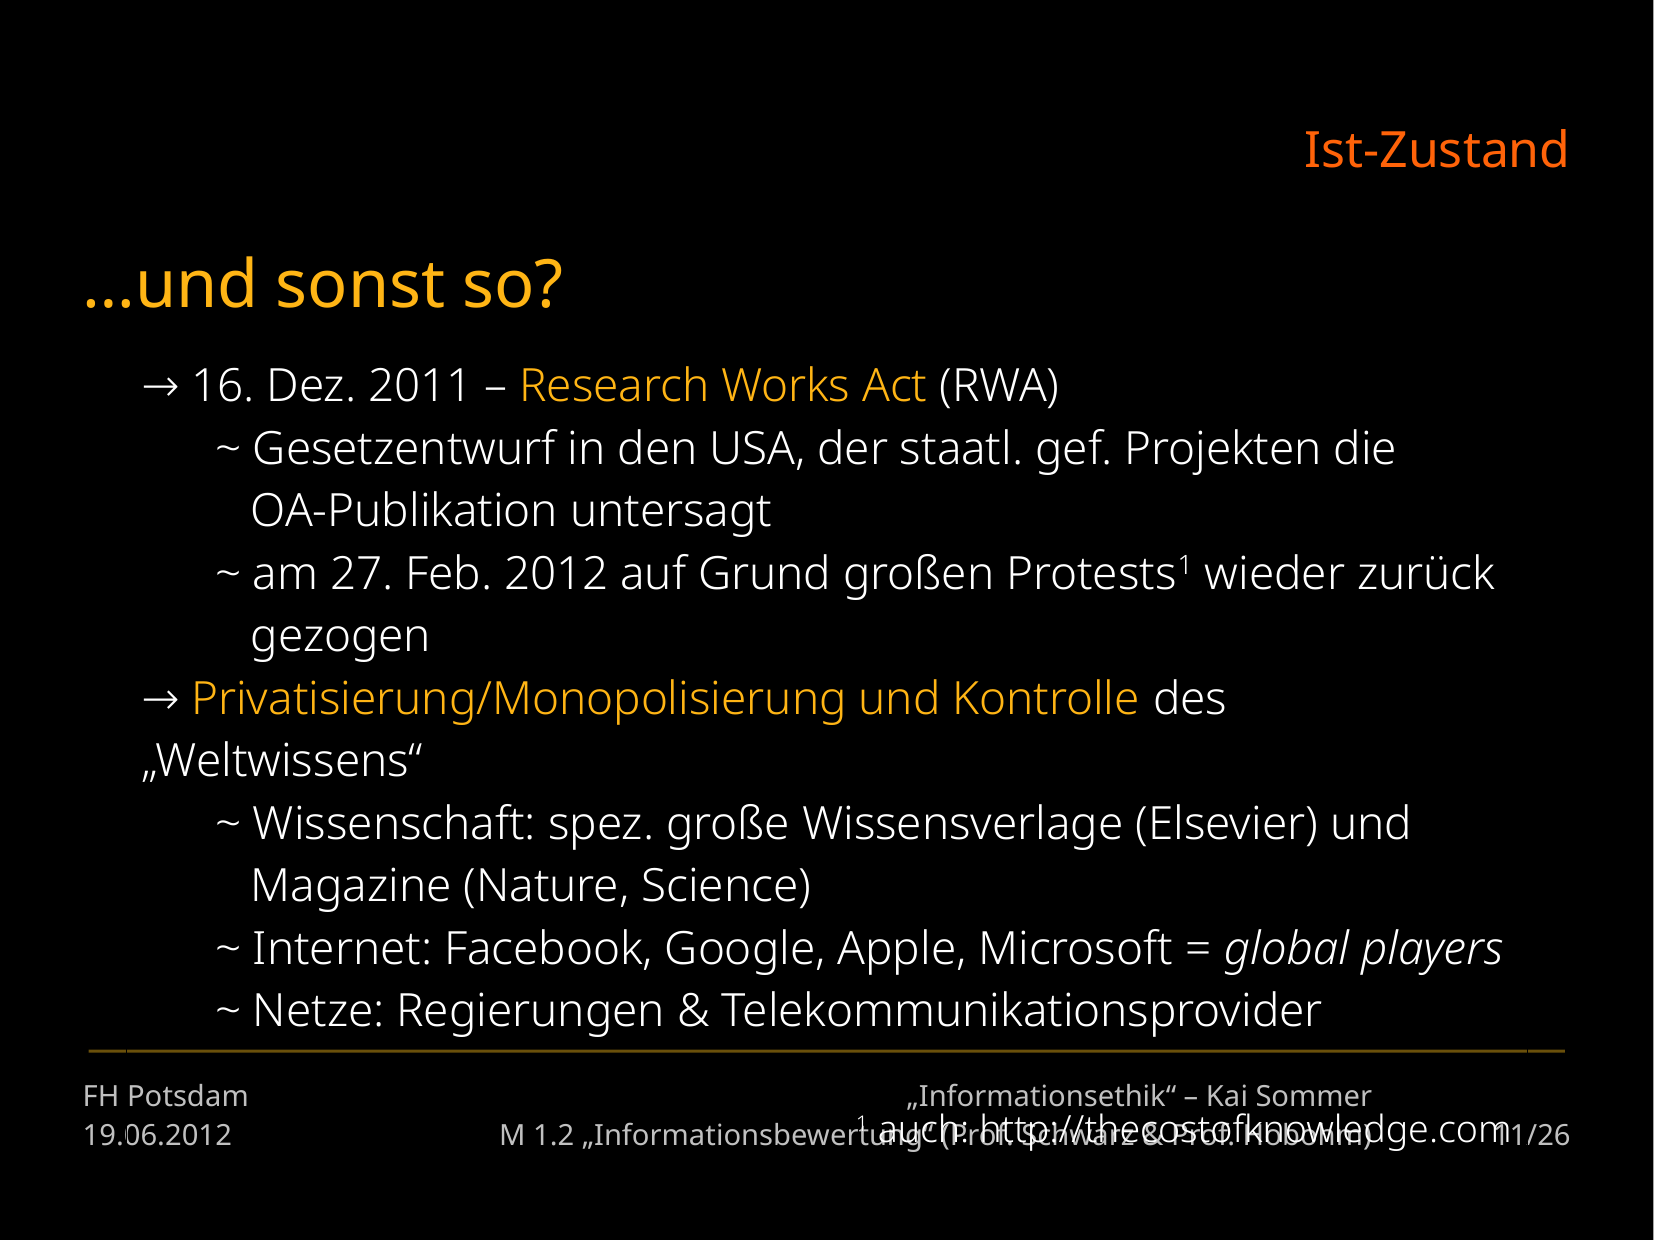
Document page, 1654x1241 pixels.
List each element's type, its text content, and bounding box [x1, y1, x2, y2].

text_box → 16. Dez. 2011 – Research Works Act (RWA) ~ Gesetzentwurf in den USA, der staatl. gef. Projekten die OA-Publikation untersagt ~ am 27. Feb. 2012 auf Grund großen Protests1 wieder zurück gezogen → Privatisierung/Monopolisierung und Kontrolle des „Weltwissens“ ~ Wissenschaft: spez. große Wissensverlage (Elsevier) und Magazine (Nature, Science) ~ Internet: Facebook, Google, Apple, Microsoft = global players ~ Netze: Regierungen & Telekommunikationsprovider 1 auch: http://thecostofknowledge.com [126, 345, 1528, 971]
title Ist-Zustand [82, 88, 1571, 207]
list …und sonst so? [82, 236, 1571, 1109]
list …und sonst so? [127, 971, 1527, 1109]
